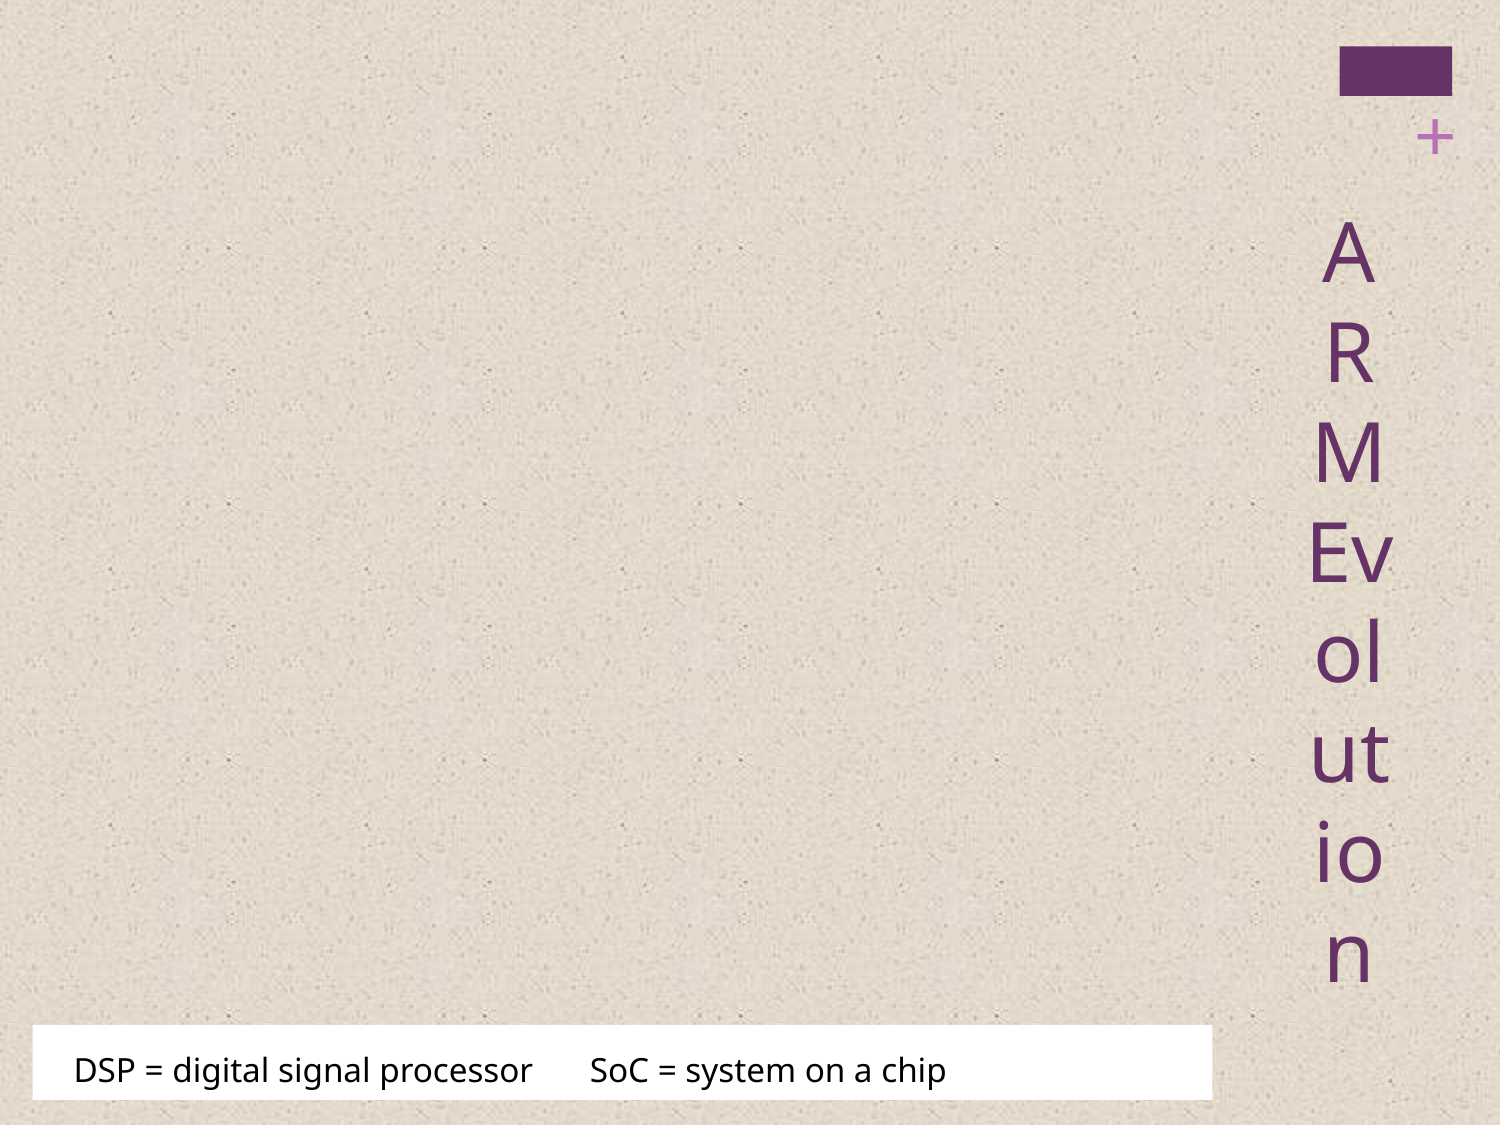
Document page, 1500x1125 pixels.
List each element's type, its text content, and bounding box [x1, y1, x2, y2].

text_box DSP = digital signal processor SoC = system on a chip [32, 1024, 1213, 1100]
title ARM Evolution [1287, 174, 1412, 1024]
picture [0, 0, 1500, 1125]
